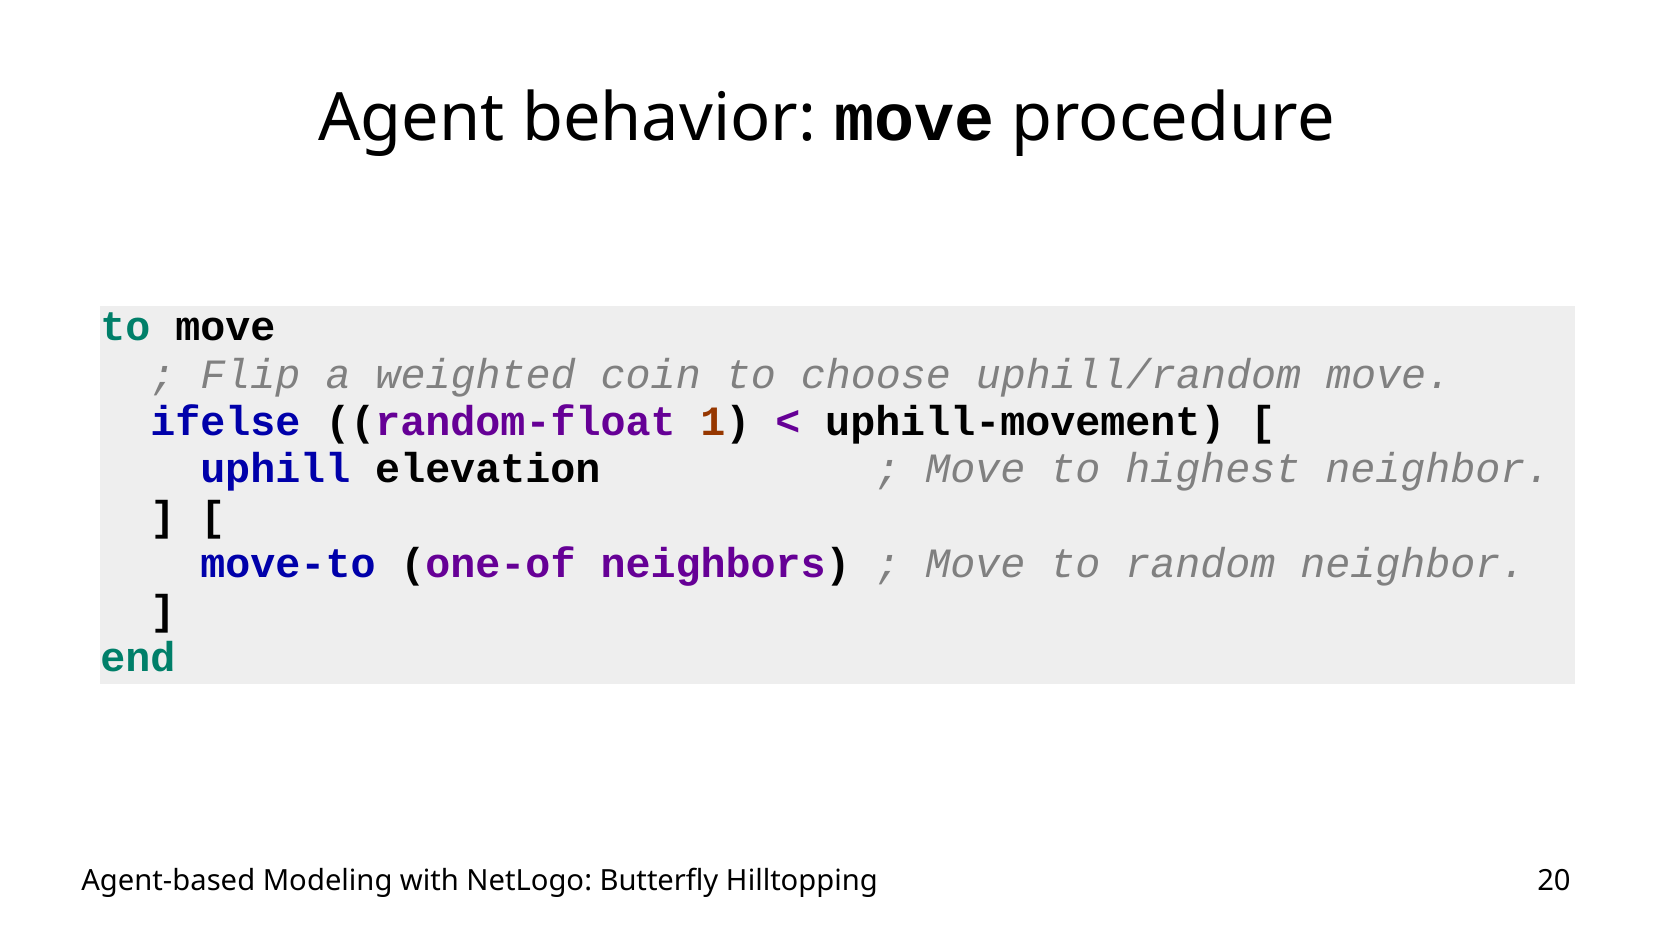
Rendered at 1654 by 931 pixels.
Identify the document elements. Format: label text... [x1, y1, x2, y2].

title Agent behavior: move procedure [82, 37, 1571, 193]
list to move ; Flip a weighted coin to choose uphill/random move. ifelse ((random-float 1) < uphill-movement) [ uphill elevation ; Move to highest neighbor. ] [ move-to (one-of neighbors) ; Move to random neighbor. ] end [100, 306, 1589, 846]
